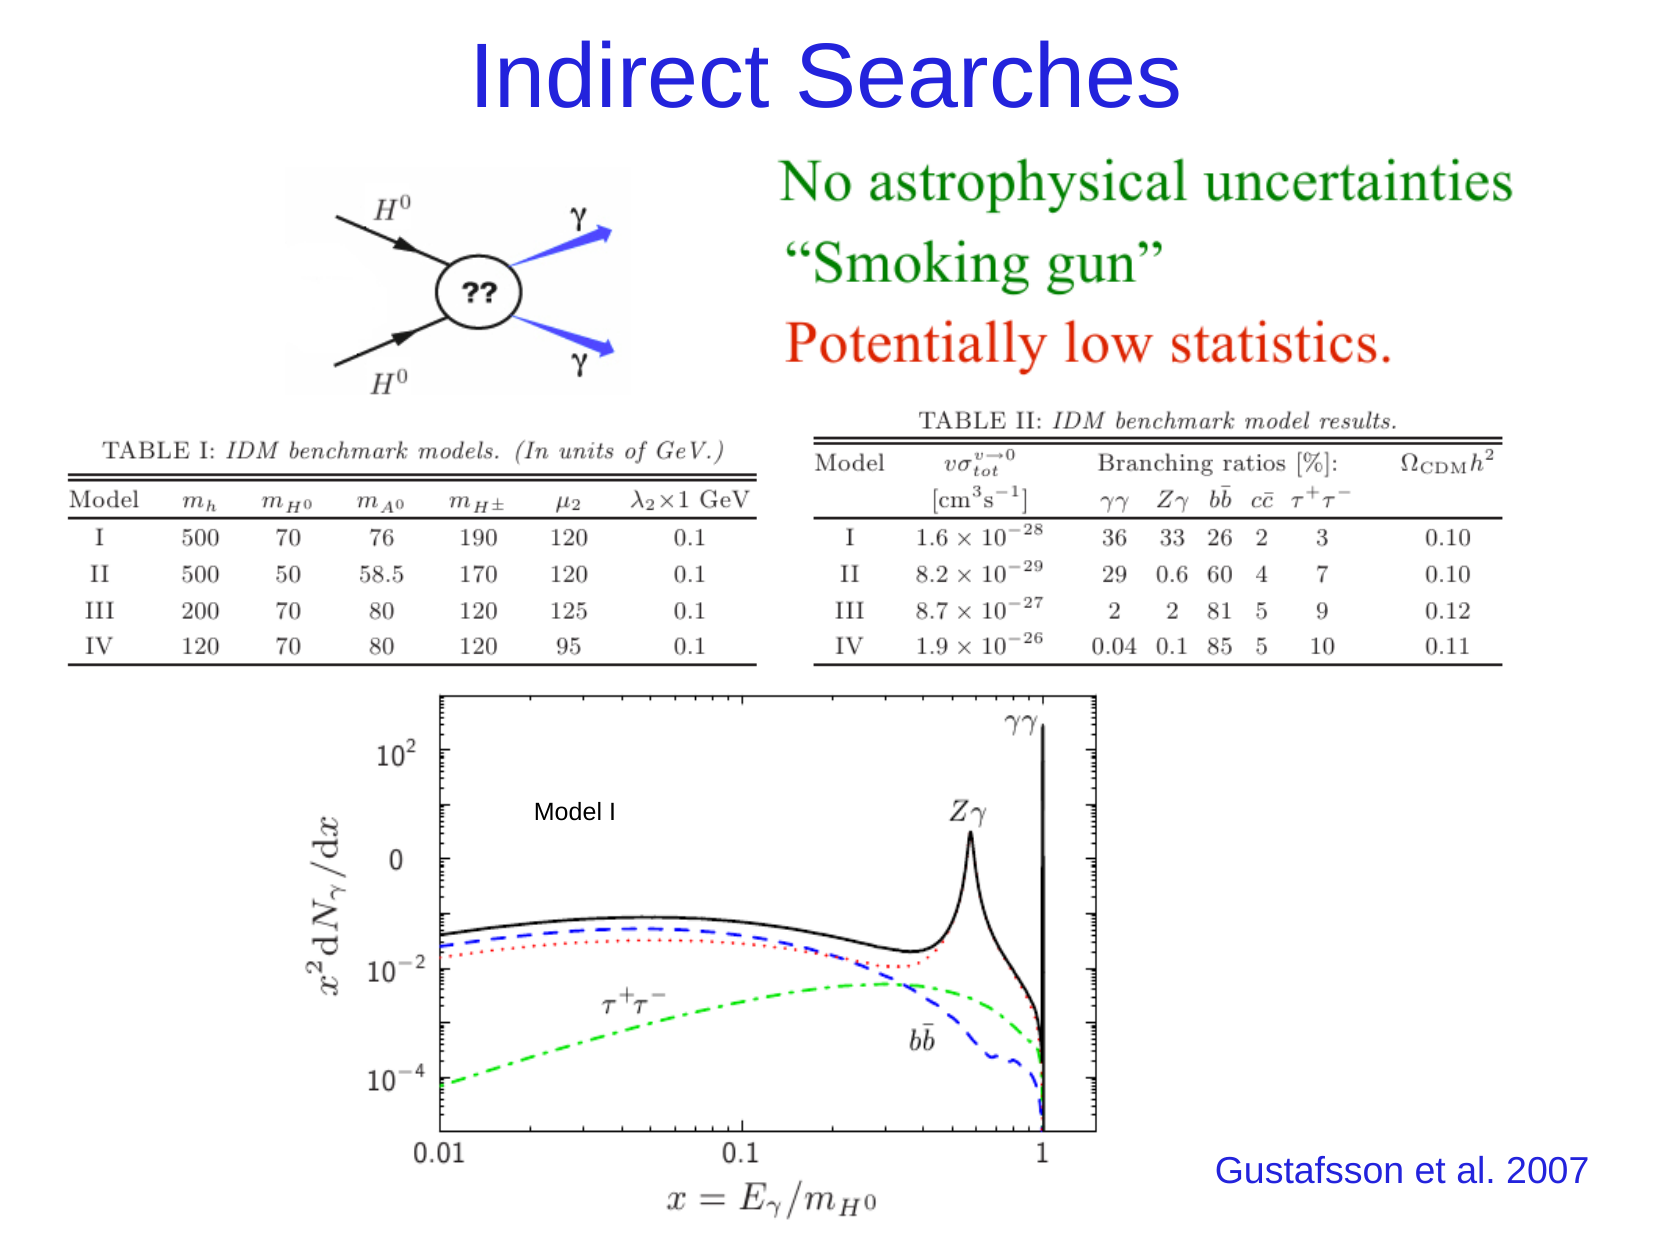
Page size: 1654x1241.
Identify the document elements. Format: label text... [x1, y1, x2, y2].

text_box Gustafsson et al. 2007 [1200, 1142, 1621, 1218]
picture [60, 147, 1561, 1228]
title Indirect Searches [82, 0, 1571, 180]
text_box Model I [519, 790, 632, 834]
